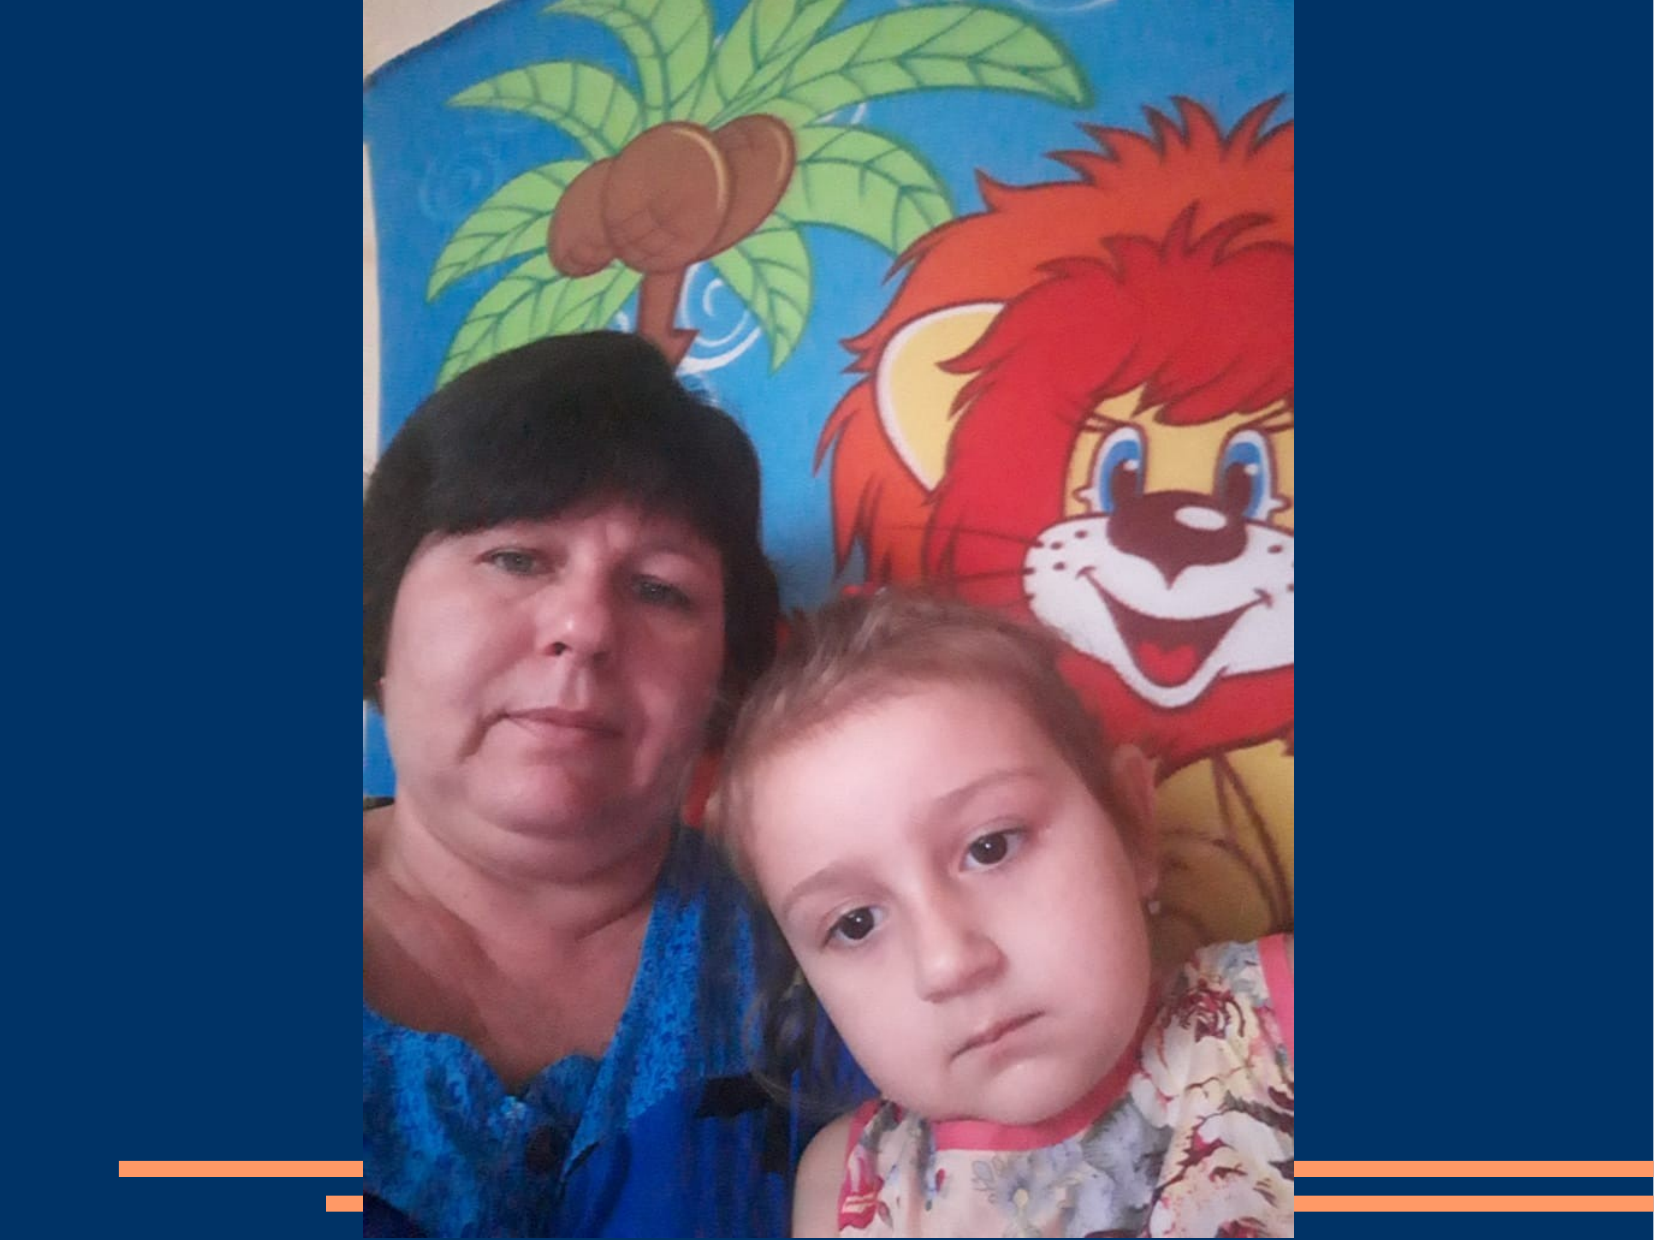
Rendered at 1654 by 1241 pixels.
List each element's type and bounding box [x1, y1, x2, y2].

picture [363, 0, 1294, 1238]
